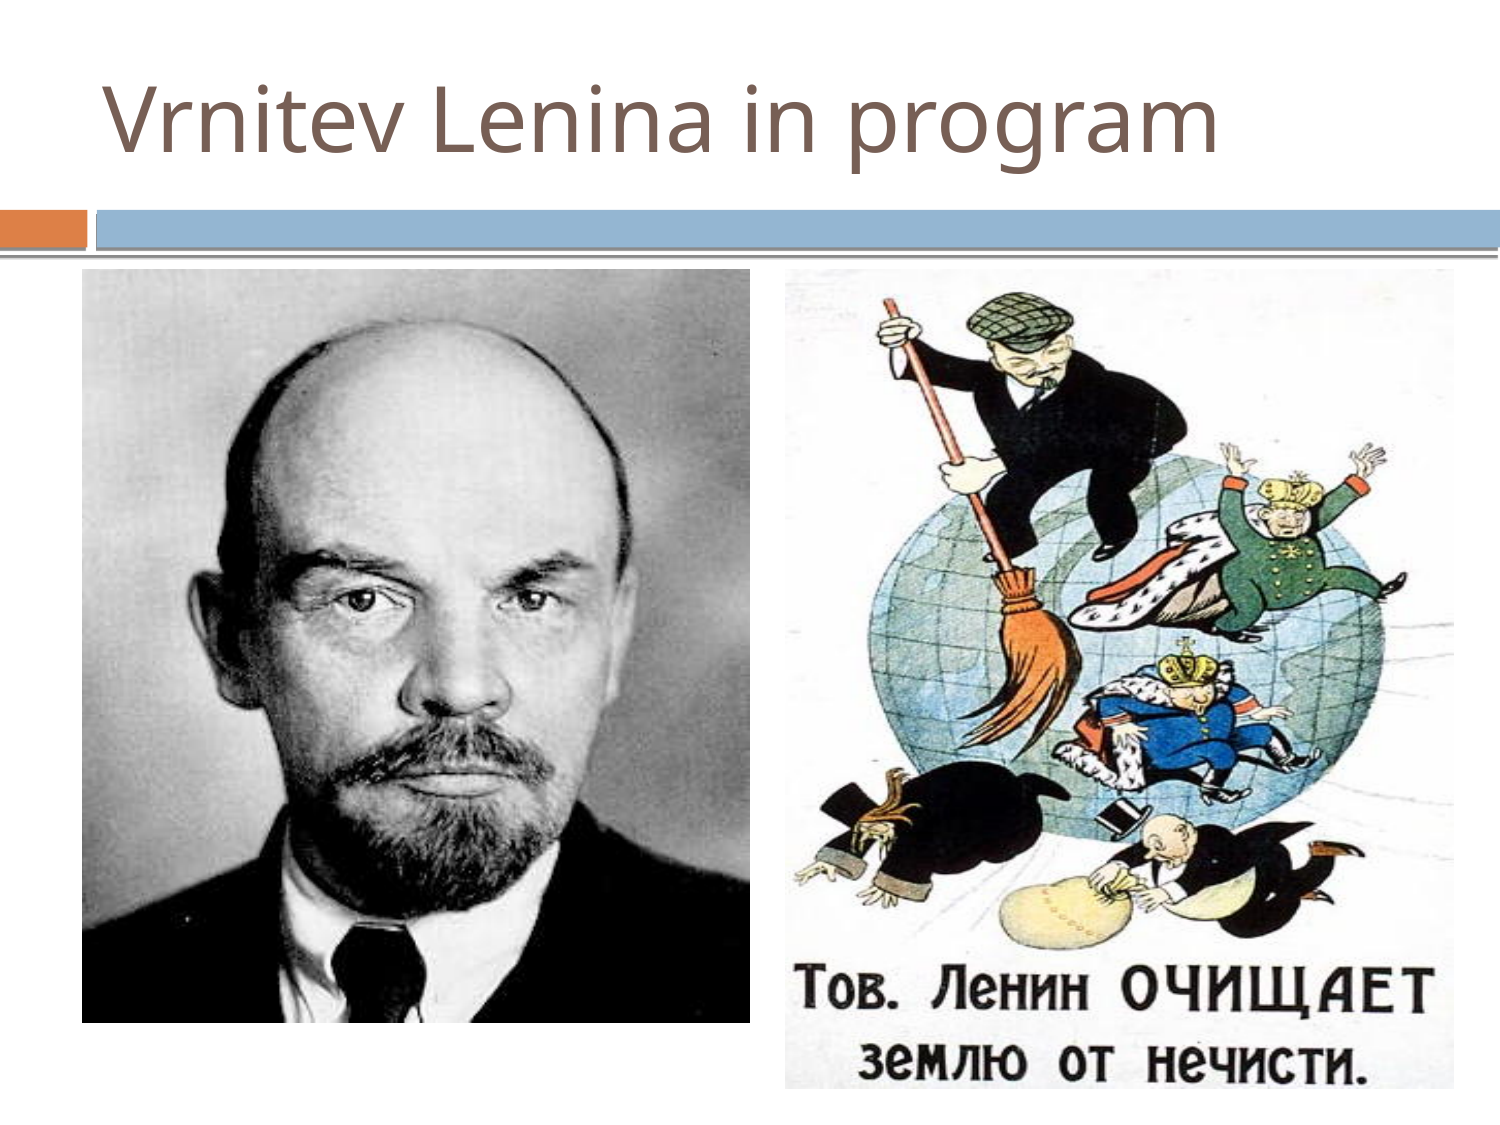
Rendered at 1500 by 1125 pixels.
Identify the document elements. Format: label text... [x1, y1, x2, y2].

title Vrnitev Lenina in program [87, 44, 1425, 188]
picture [82, 269, 750, 1023]
picture [785, 269, 1454, 1089]
